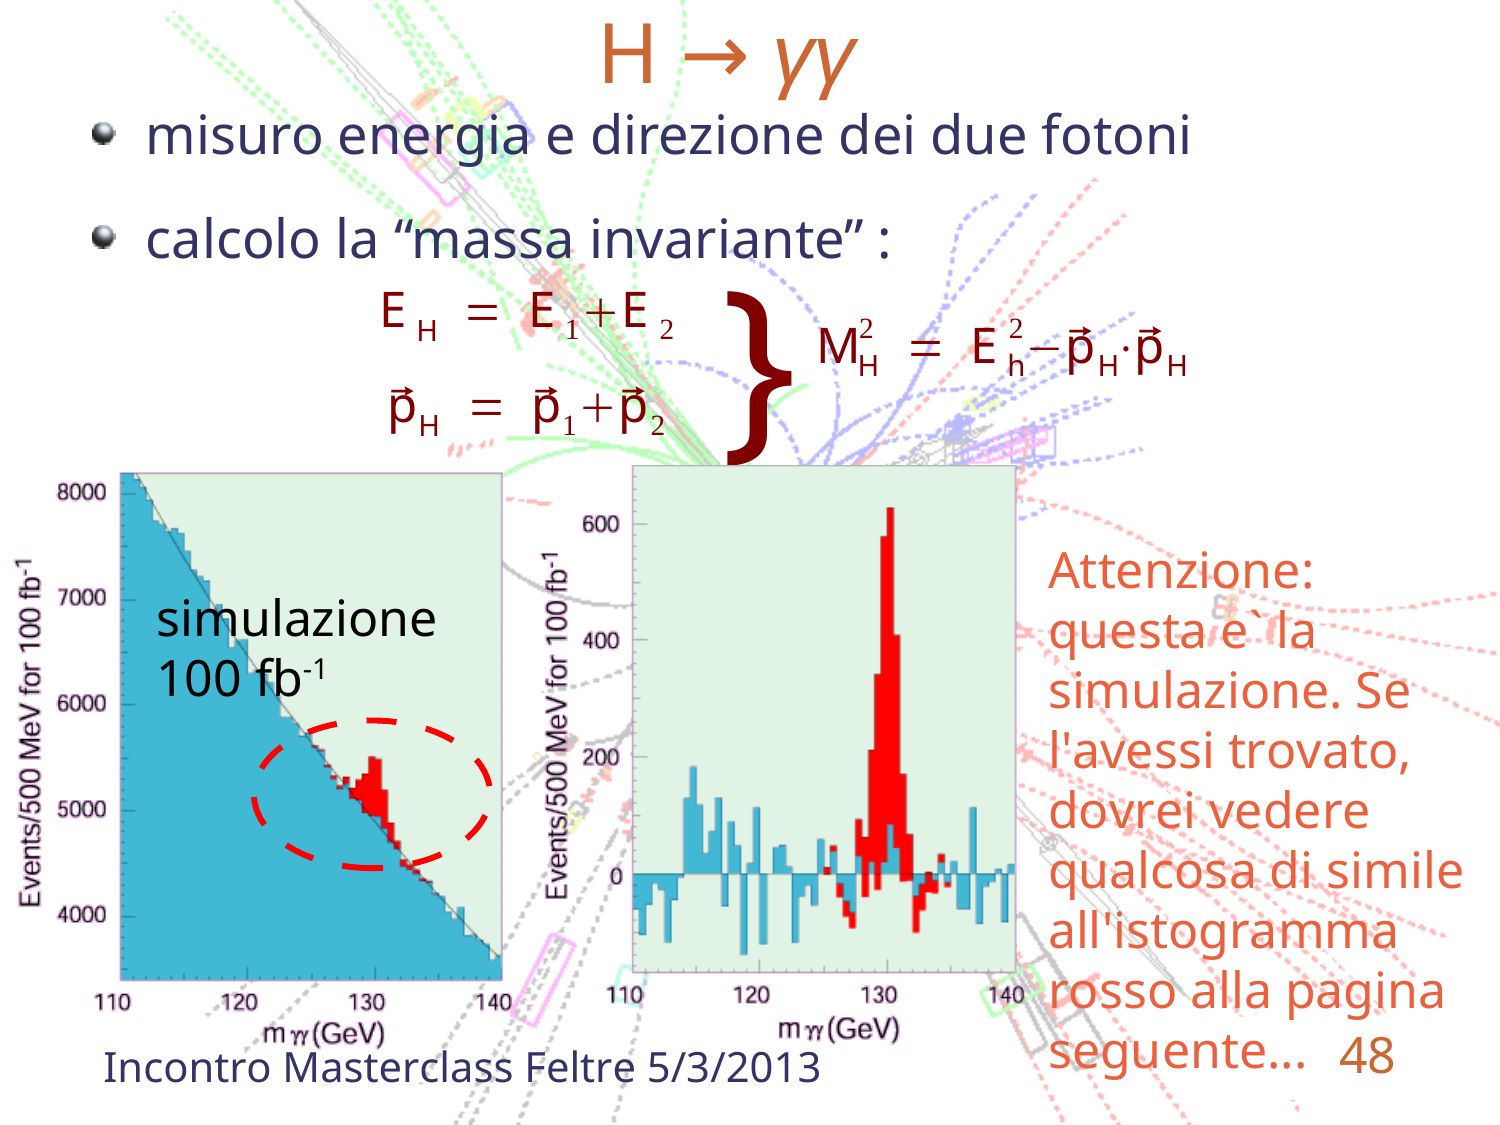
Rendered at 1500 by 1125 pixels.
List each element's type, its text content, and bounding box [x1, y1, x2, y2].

text_box simulazione 100 fb-1 [141, 578, 562, 714]
chart [381, 377, 672, 454]
chart [373, 281, 680, 359]
text_box } [706, 226, 833, 465]
picture [0, 0, 1500, 1125]
chart [833, 312, 1195, 395]
text_box Attenzione: questa e` la simulazione. Se l'avessi trovato, dovrei vedere qualcosa di simile all'istogramma rosso alla pagina seguente... [1033, 531, 1500, 1027]
list misuro energia e direzione dei due fotoni calcolo la “massa invariante” : [75, 96, 1425, 294]
title H → γγ [37, 0, 1463, 117]
